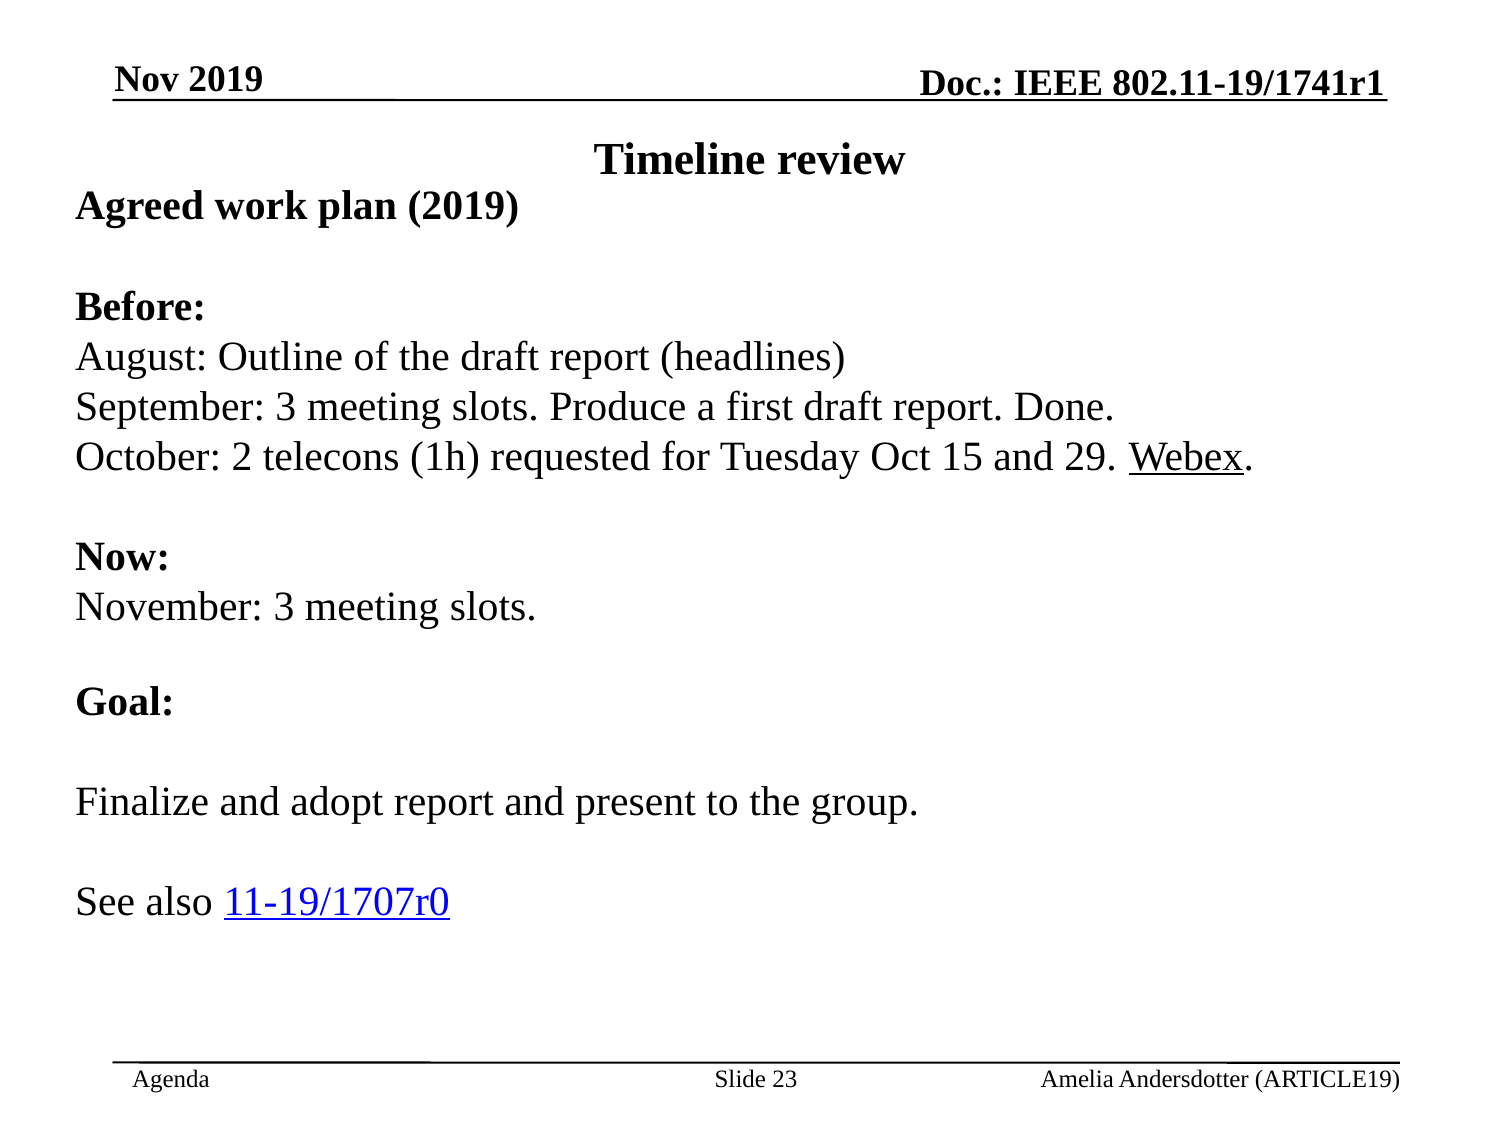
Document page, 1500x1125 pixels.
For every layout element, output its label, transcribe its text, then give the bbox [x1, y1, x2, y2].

text_box Timeline review [112, 112, 1387, 178]
text_box Nov 2019 [114, 54, 422, 99]
text_box Slide <number> [712, 1062, 799, 1122]
text_box Amelia Andersdotter (ARTICLE19) [878, 1062, 1401, 1092]
text_box Agreed work plan (2019) Before: August: Outline of the draft report (headlines) September: 3 meeting slots. Produce a first draft report. Done. October: 2 telecons (1h) requested for Tuesday Oct 15 and 29. Webex. Now: November: 3 meeting slots. Goal: Finalize and adopt report and present to the group. See also 11-19/1707r0 [75, 178, 1425, 974]
